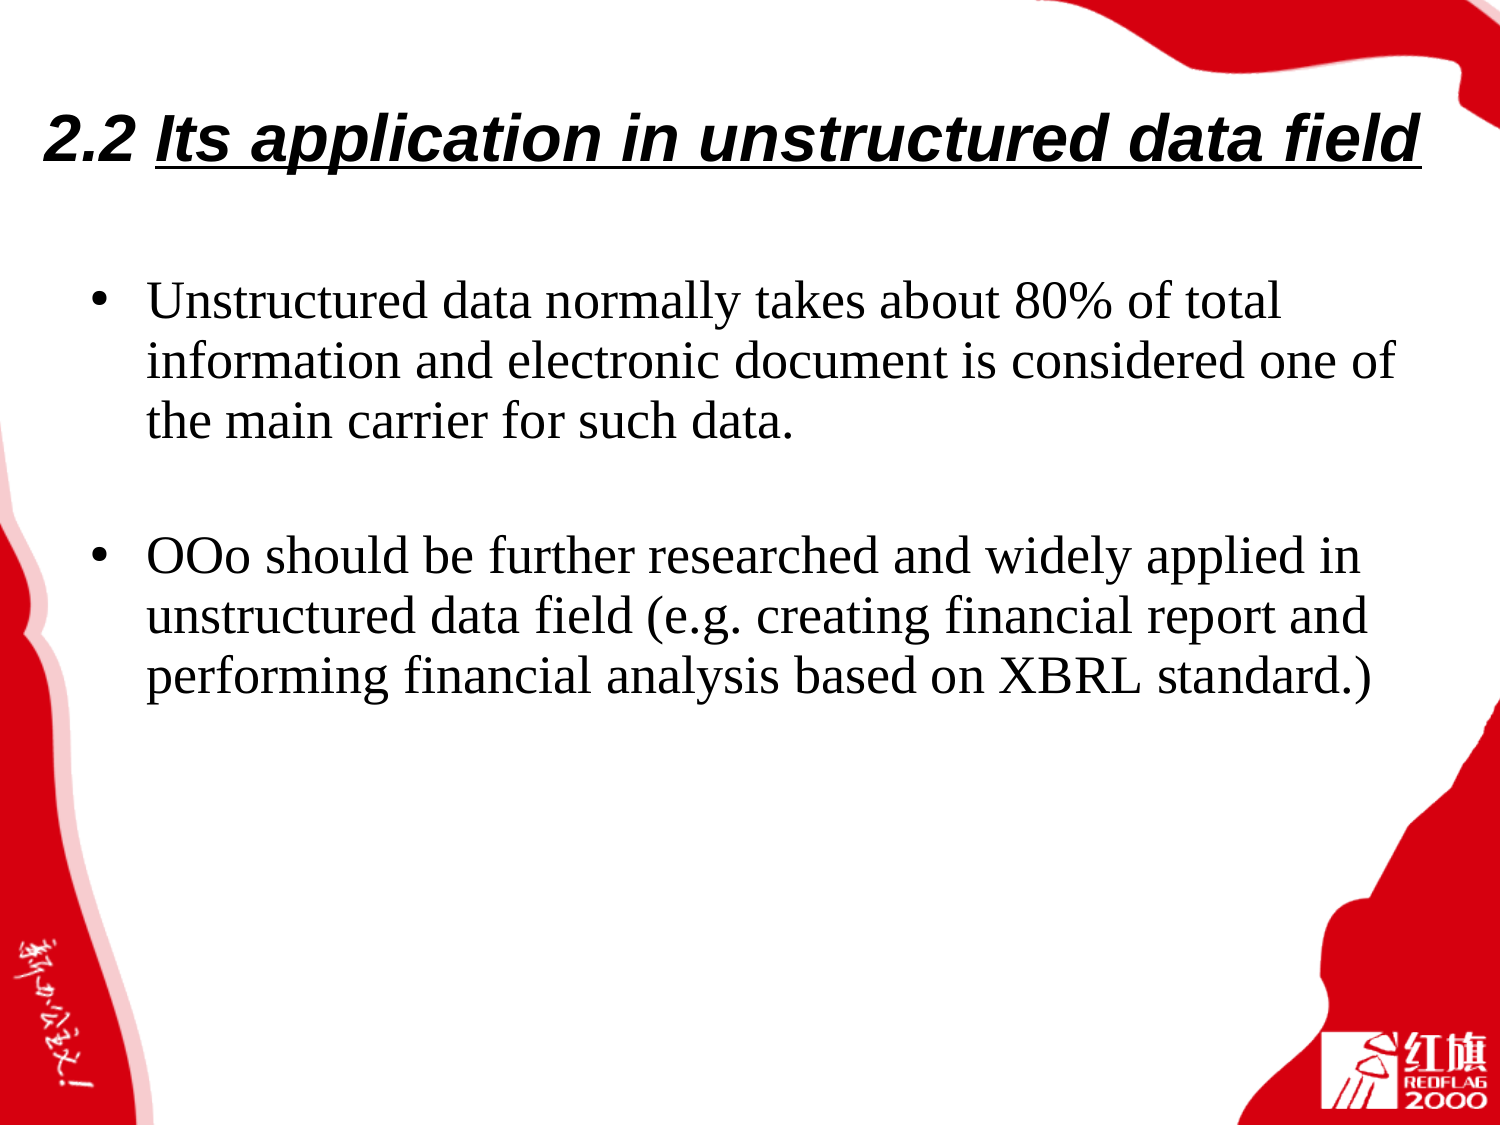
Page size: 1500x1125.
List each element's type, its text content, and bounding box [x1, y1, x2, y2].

list Unstructured data normally takes about 80% of total information and electronic document is considered one of the main carrier for such data. OOo should be further researched and widely applied in unstructured data field (e.g. creating financial report and performing financial analysis based on XBRL standard.) [75, 262, 1426, 1006]
title 2.2 Its application in unstructured data field [29, 45, 1477, 233]
picture [0, 0, 1500, 1125]
